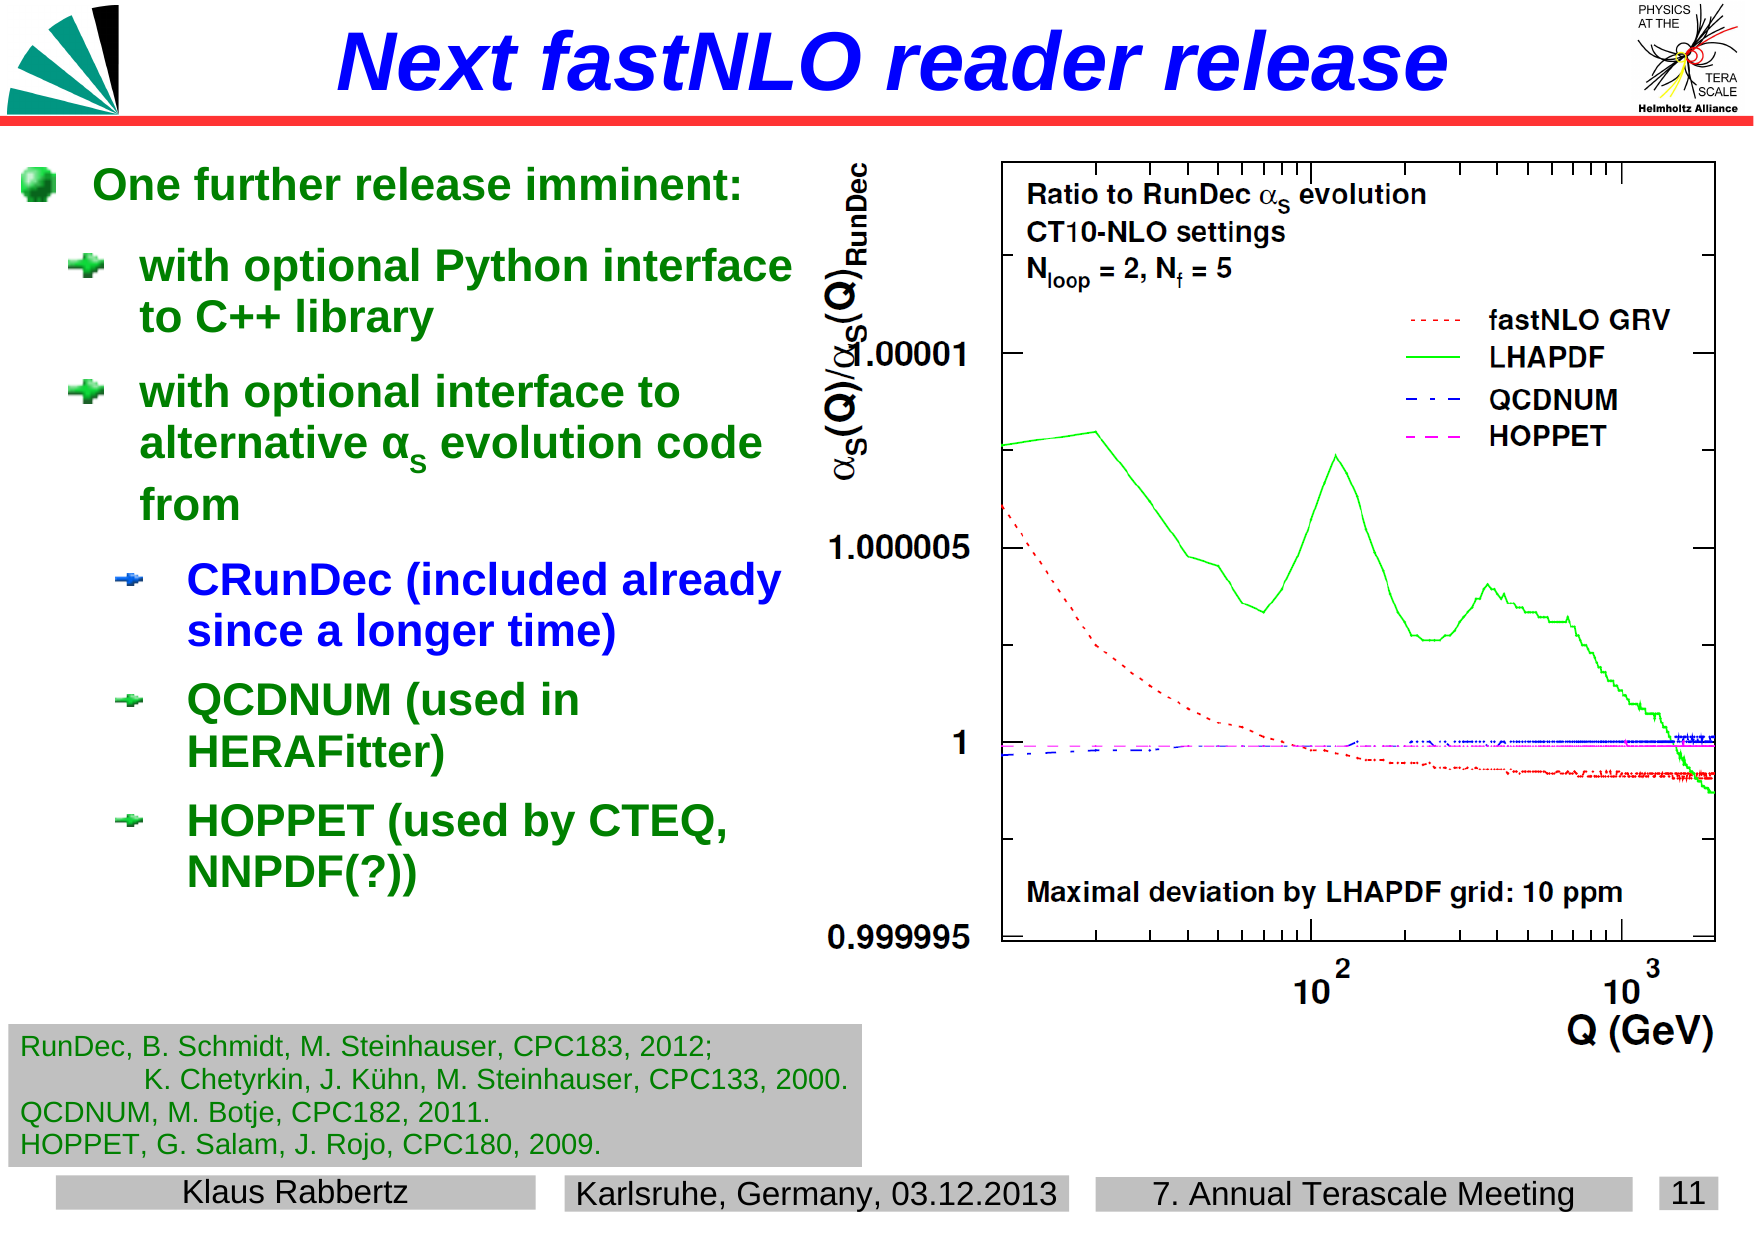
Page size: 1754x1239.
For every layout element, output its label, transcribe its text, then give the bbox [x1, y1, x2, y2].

picture [1631, 1, 1745, 115]
picture [7, 5, 119, 116]
list One further release imminent: with optional Python interface to C++ library with optional interface to alternative αS evolution code from CRunDec (included already since a longer time) QCDNUM (used in HERAFitter) HOPPET (used by CTEQ, NNPDF(?)) [9, 158, 809, 898]
picture [814, 154, 1727, 1054]
title Next fastNLO reader release [123, 0, 1606, 115]
text_box RunDec, B. Schmidt, M. Steinhauser, CPC183, 2012; K. Chetyrkin, J. Kühn, M. Steinhauser, CPC133, 2000. QCDNUM, M. Botje, CPC182, 2011. HOPPET, G. Salam, J. Rojo, CPC180, 2009. [8, 1024, 862, 1167]
